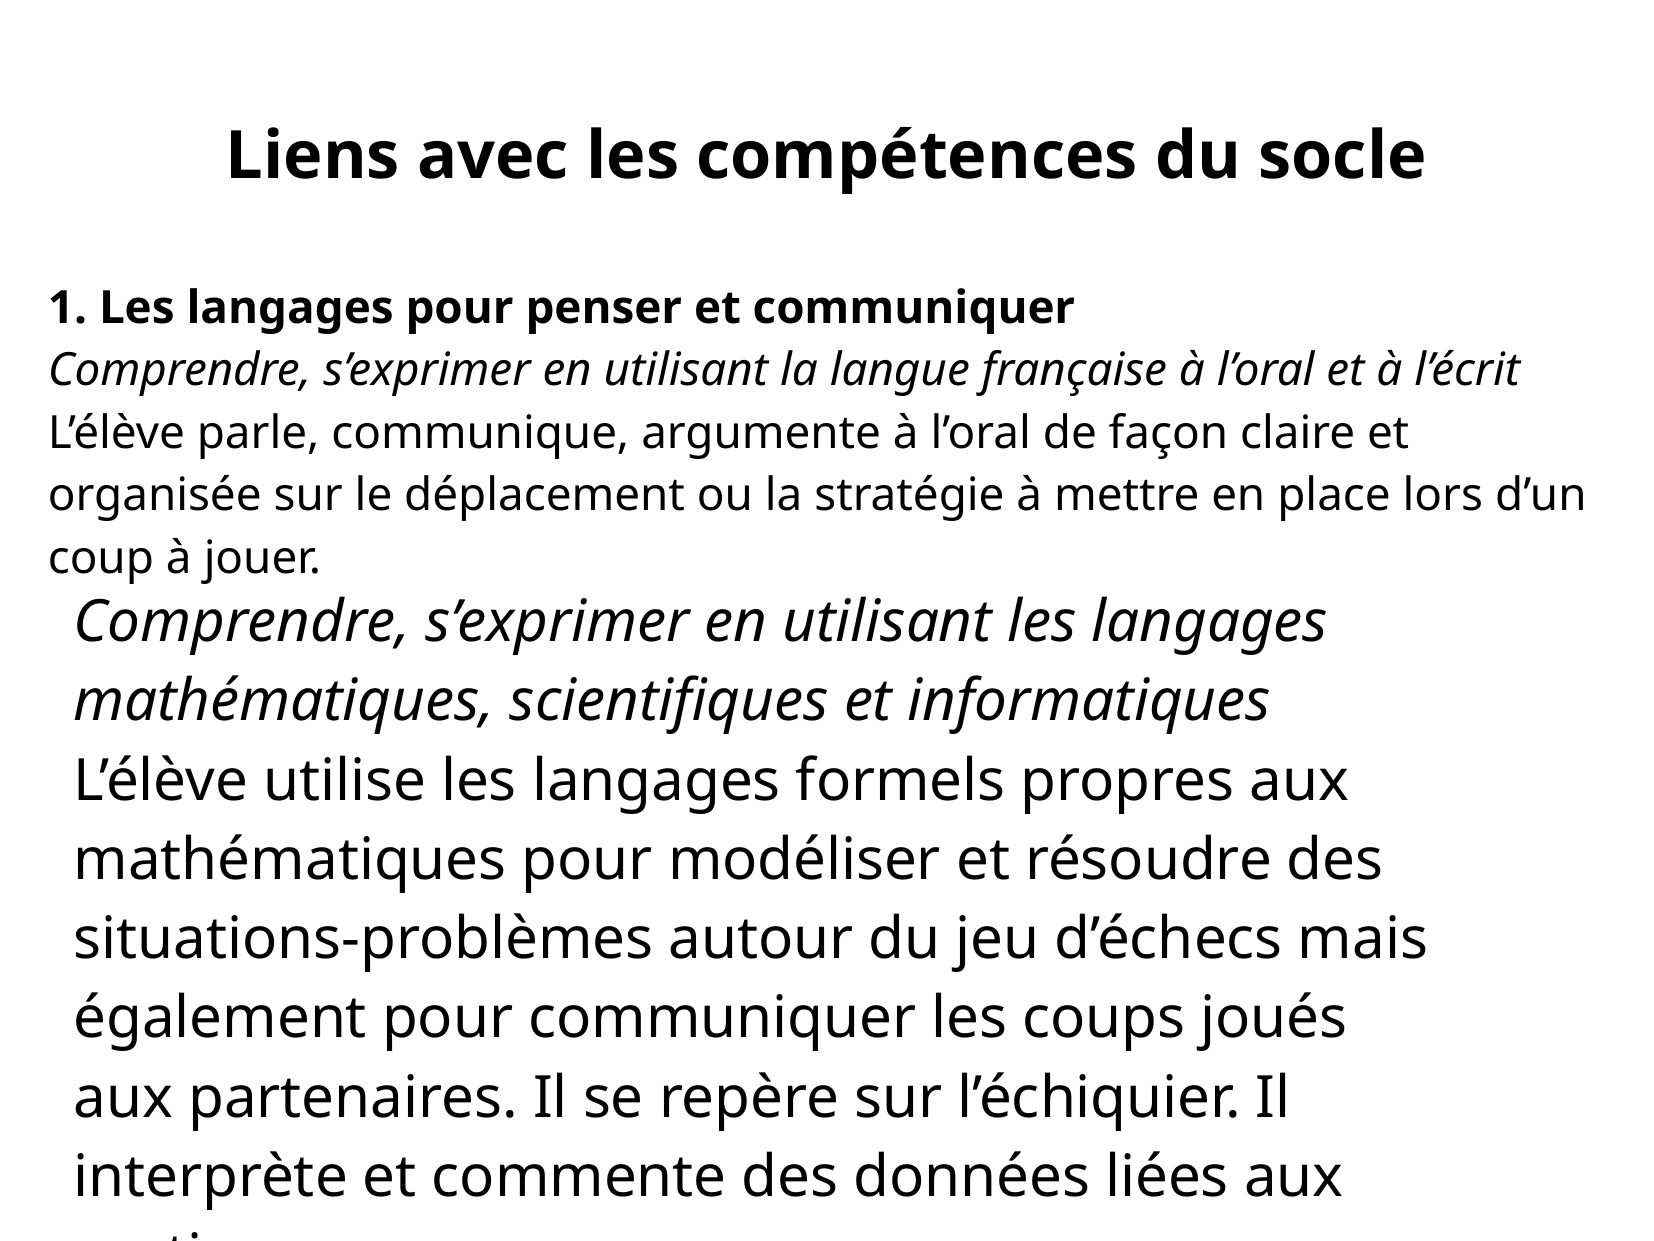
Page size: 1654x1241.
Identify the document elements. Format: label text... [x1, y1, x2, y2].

title Liens avec les compétences du socle [82, 49, 1571, 257]
text_box Comprendre, s’exprimer en utilisant les langages mathématiques, scientifiques et informatiques L’élève utilise les langages formels propres aux mathématiques pour modéliser et résoudre des situations-problèmes autour du jeu d’échecs mais également pour communiquer les coups joués aux partenaires. Il se repère sur l’échiquier. Il interprète et commente des données liées aux parties.. [59, 571, 1583, 1108]
text_box 1. Les langages pour penser et communiquer Comprendre, s’exprimer en utilisant la langue française à l’oral et à l’écrit L’élève parle, communique, argumente à l’oral de façon claire et organisée sur le déplacement ou la stratégie à mettre en place lors d’un coup à jouer. [33, 266, 1630, 591]
